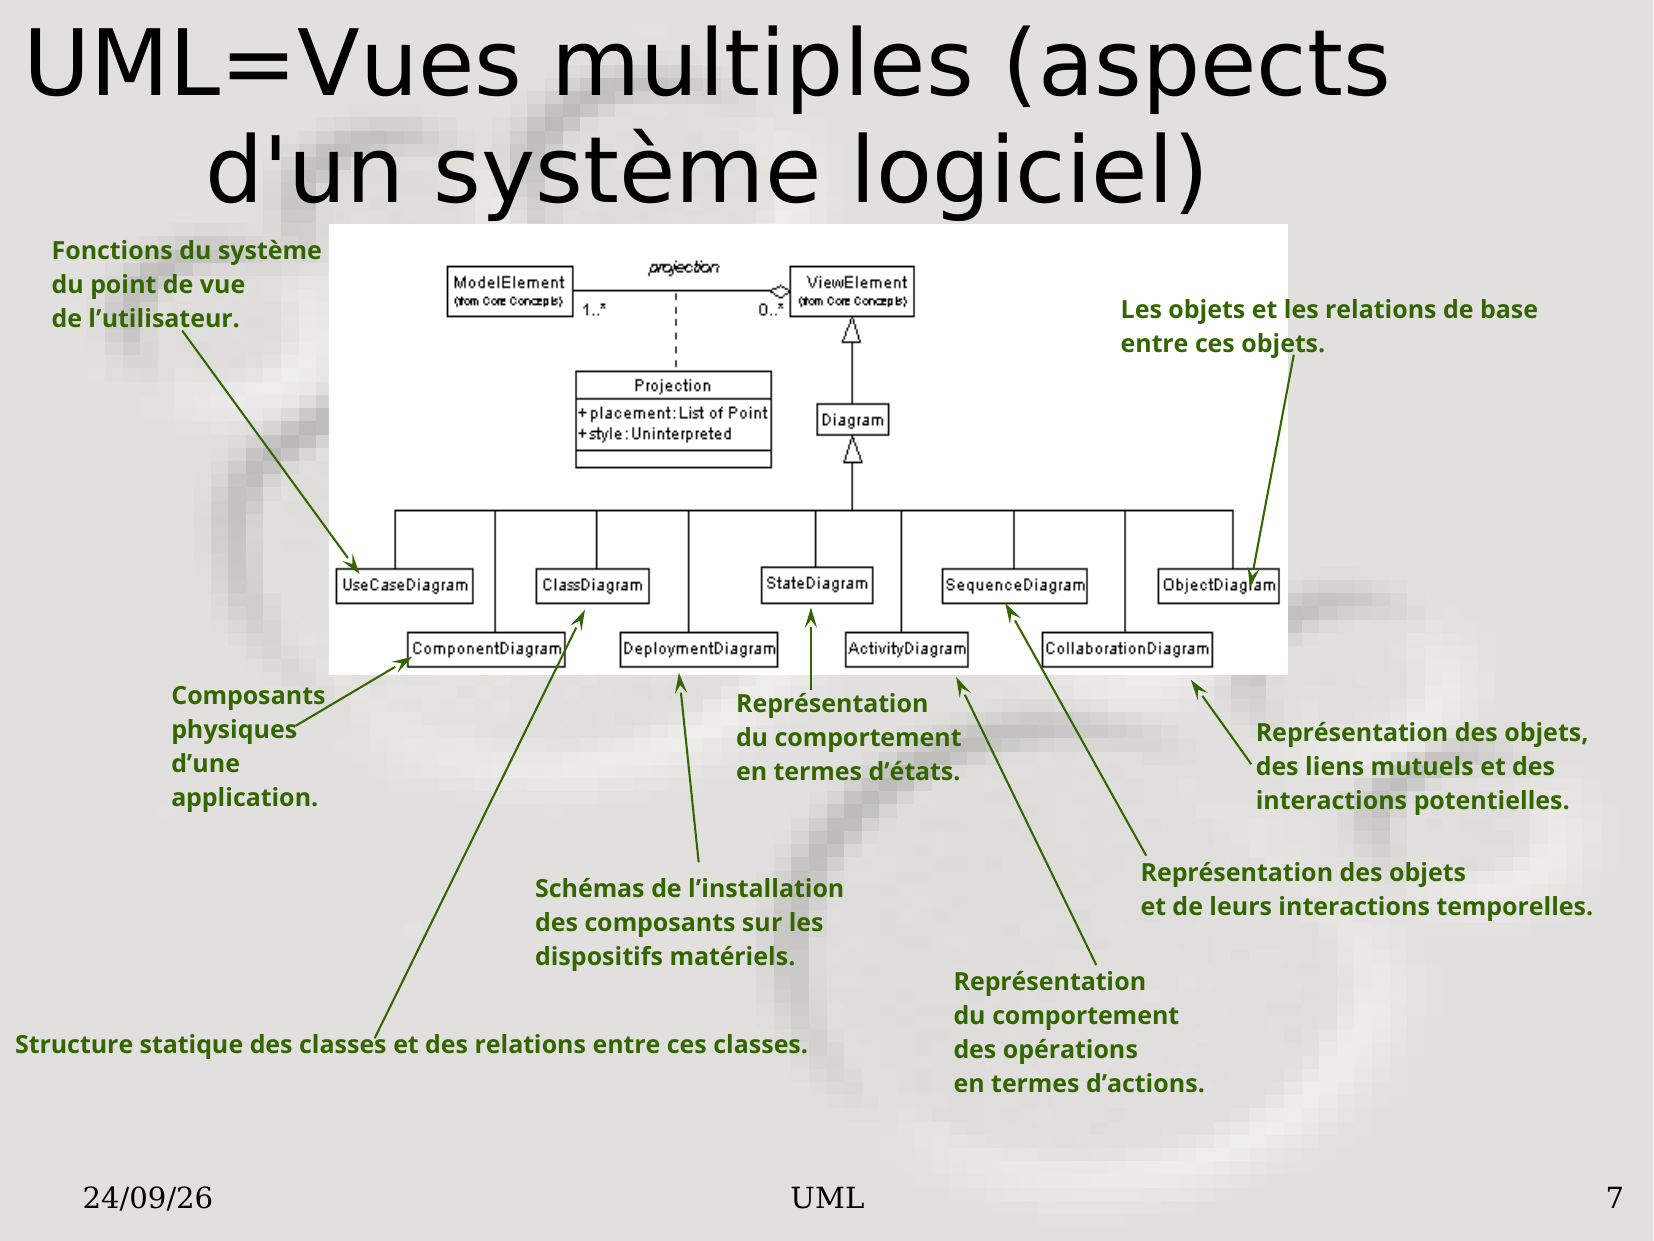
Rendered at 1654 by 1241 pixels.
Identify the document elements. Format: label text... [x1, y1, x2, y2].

picture [0, 0, 1654, 1241]
text_box Schémas de l’installation des composants sur les dispositifs matériels. [520, 863, 867, 981]
text_box Représentation du comportement en termes d’états. [721, 678, 978, 796]
text_box Composants physiques d’une application. [156, 670, 348, 822]
text_box Structure statique des classes et des relations entre ces classes. [0, 1019, 825, 1069]
text_box Fonctions du système du point de vue de l’utilisateur. [36, 224, 345, 343]
text_box Représentation des objets et de leurs interactions temporelles. [1125, 847, 1610, 931]
text_box Représentation du comportement des opérations en termes d’actions. [938, 956, 1221, 1108]
text_box Les objets et les relations de base entre ces objets. [1105, 284, 1561, 368]
text_box Représentation des objets, des liens mutuels et des interactions potentielles. [1240, 707, 1611, 825]
title UML=Vues multiples (aspects d'un système logiciel) [8, 2, 1538, 233]
